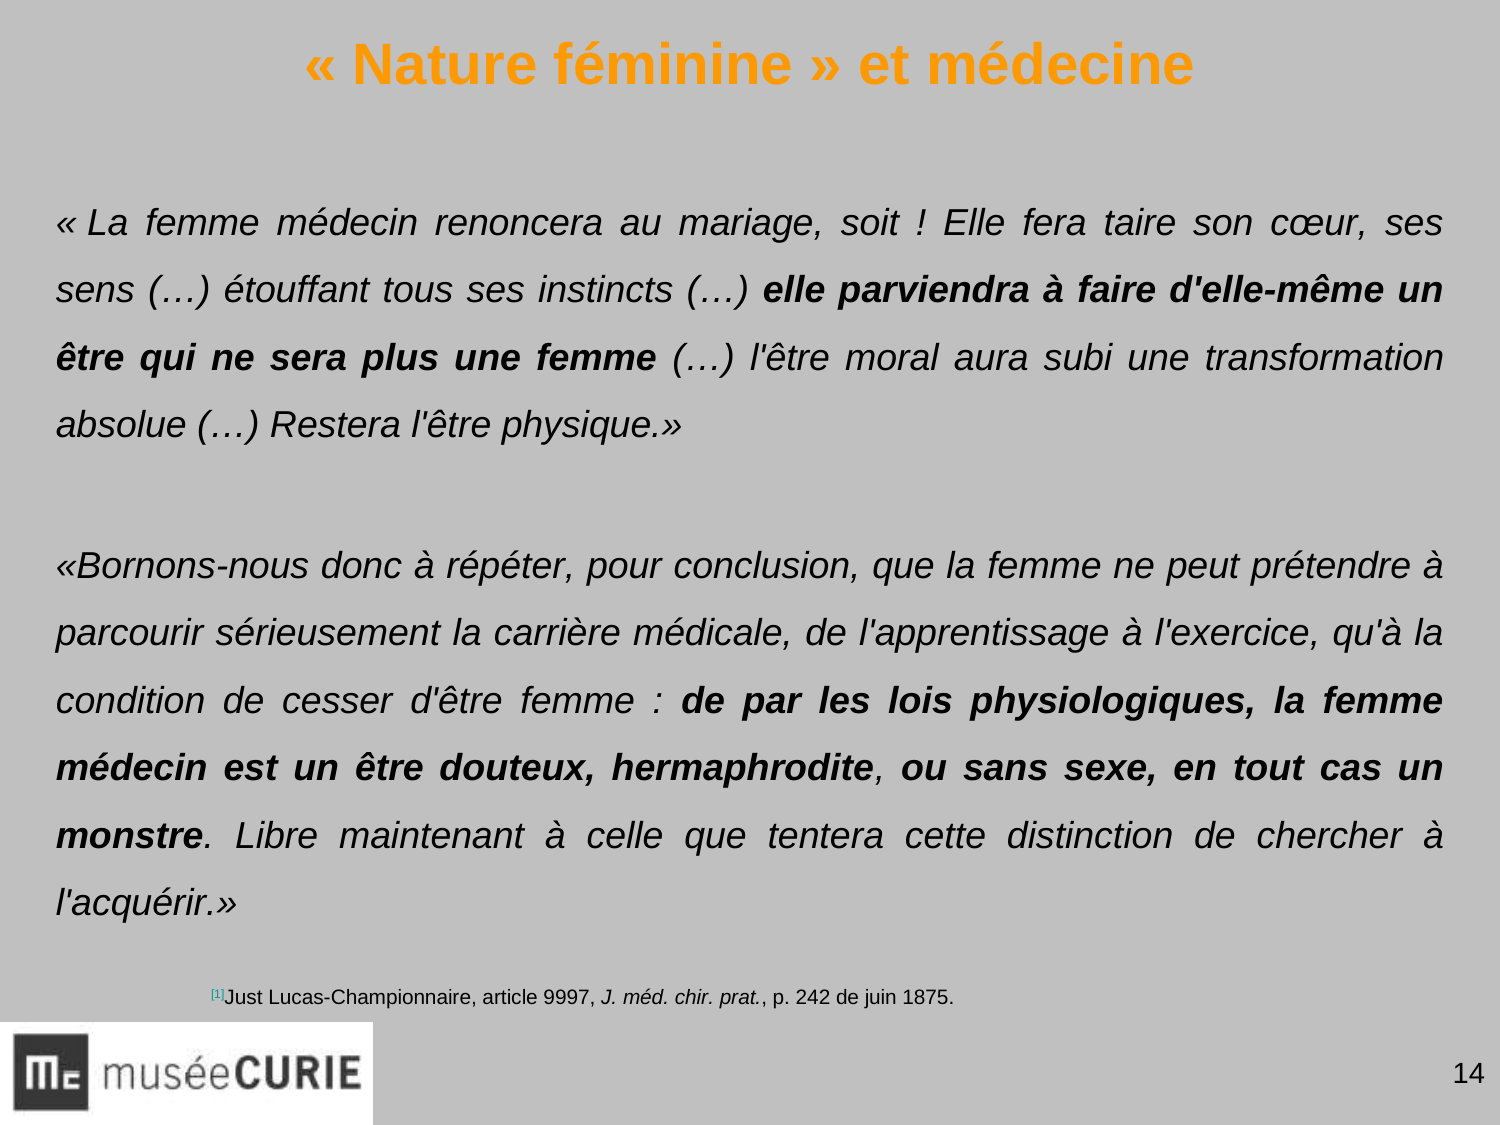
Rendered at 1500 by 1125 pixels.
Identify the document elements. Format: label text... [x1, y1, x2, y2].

text_box [1]Just Lucas-Championnaire, article 9997, J. méd. chir. prat., p. 242 de juin 1875. [196, 975, 970, 1017]
picture [0, 1022, 373, 1125]
text_box «Bornons-nous donc à répéter, pour conclusion, que la femme ne peut prétendre à parcourir sérieusement la carrière médicale, de l'apprentissage à l'exercice, qu'à la condition de cesser d'être femme : de par les lois physiologiques, la femme médecin est un être douteux, hermaphrodite, ou sans sexe, en tout cas un monstre. Libre maintenant à celle que tentera cette distinction de chercher à l'acquérir.» [41, 510, 1459, 932]
text_box <numéro> [1387, 1046, 1500, 1125]
text_box « Nature féminine » et médecine [41, 19, 1459, 105]
text_box « La femme médecin renoncera au mariage, soit ! Elle fera taire son cœur, ses sens (…) étouffant tous ses instincts (…) elle parviendra à faire d'elle-même un être qui ne sera plus une femme (…) l'être moral aura subi une transformation absolue (…) Restera l'être physique.» [41, 167, 1459, 454]
